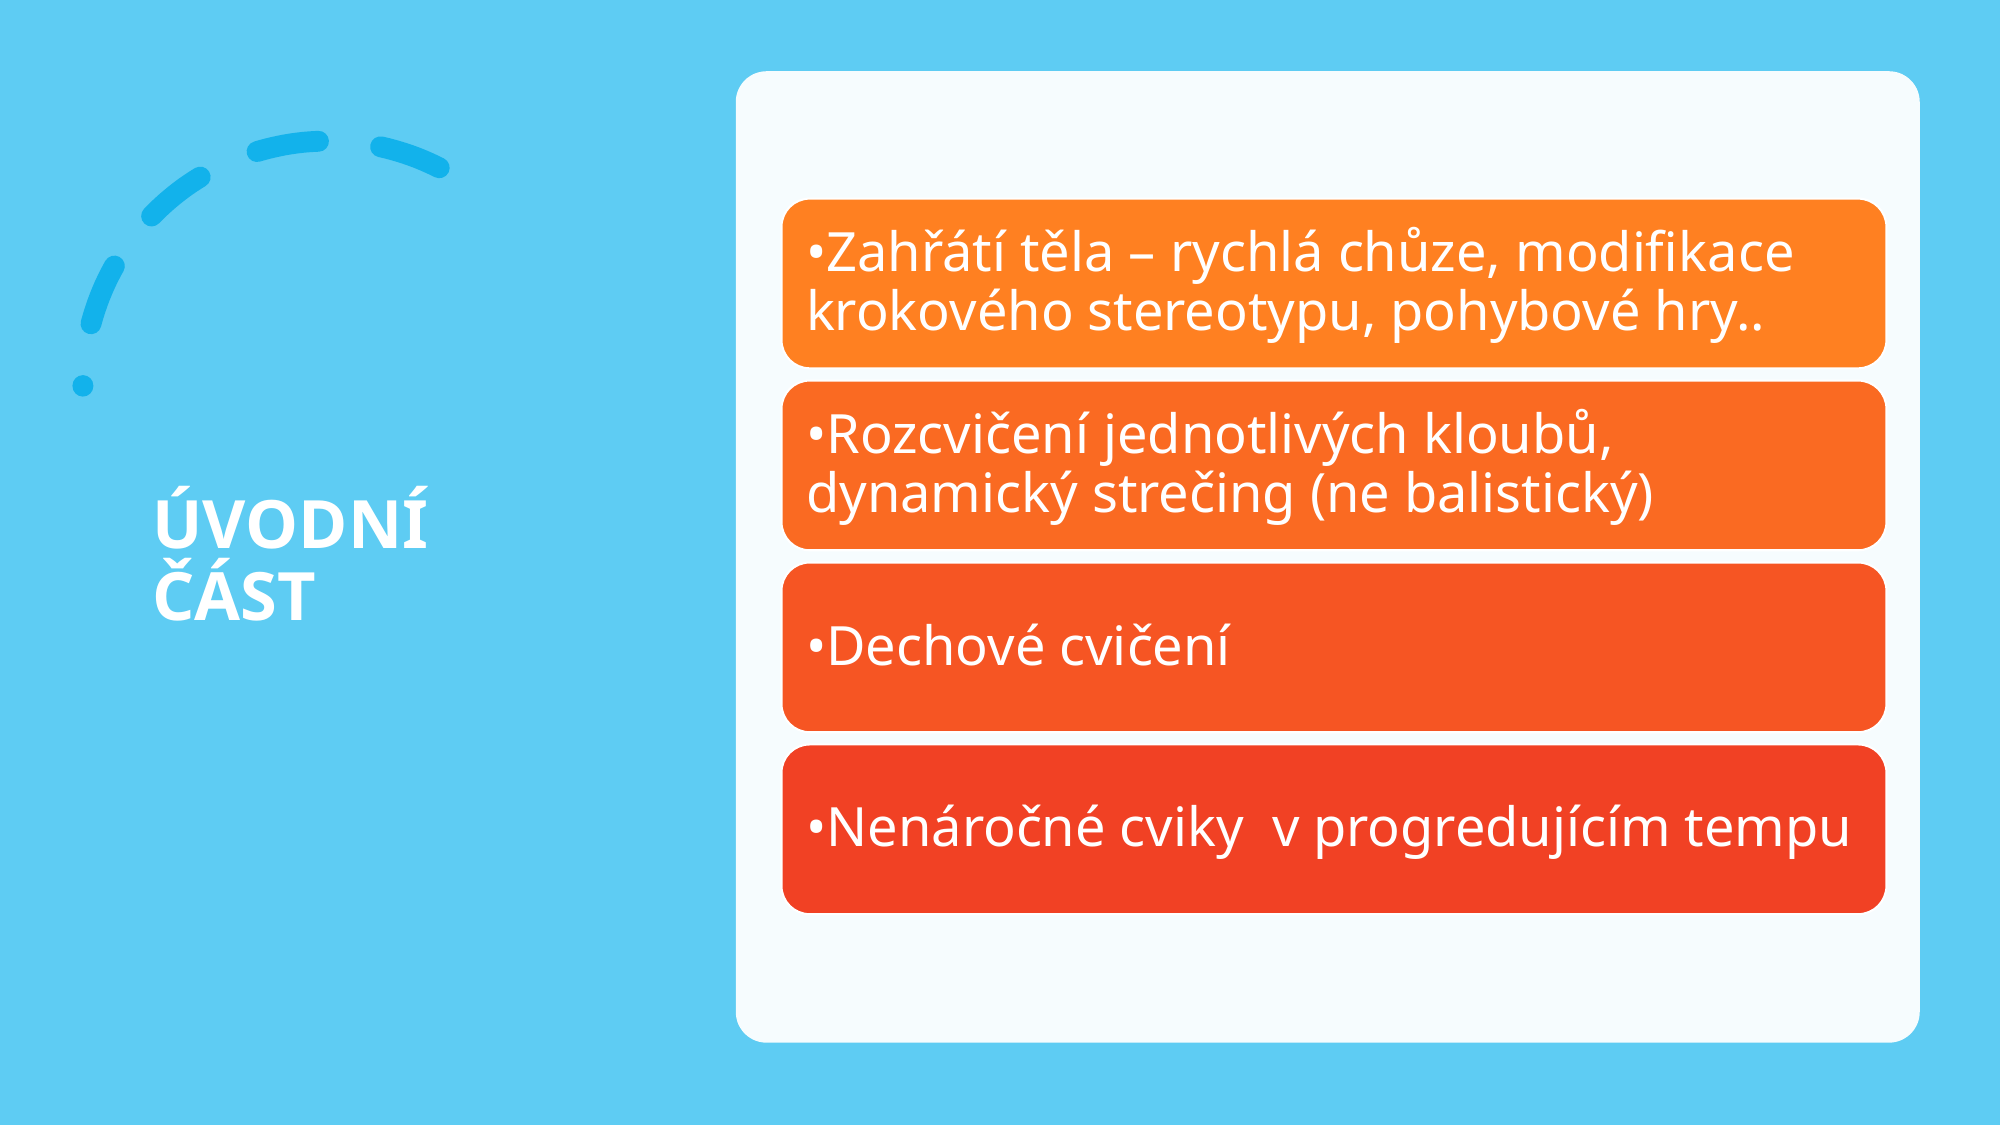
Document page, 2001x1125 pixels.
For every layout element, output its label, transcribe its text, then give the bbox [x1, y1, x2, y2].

title ÚVODNÍ ČÁST [137, 105, 622, 1020]
text_box •Nenáročné cviky v progredujícím tempu [781, 744, 1887, 915]
text_box [0, 0, 2000, 1125]
text_box •Dechové cvičení [781, 562, 1887, 733]
text_box •Zahřátí těla – rychlá chůze, modifikace krokového stereotypu, pohybové hry.. [781, 198, 1887, 369]
text_box •Rozcvičení jednotlivých kloubů, dynamický strečing (ne balistický) [781, 380, 1887, 551]
